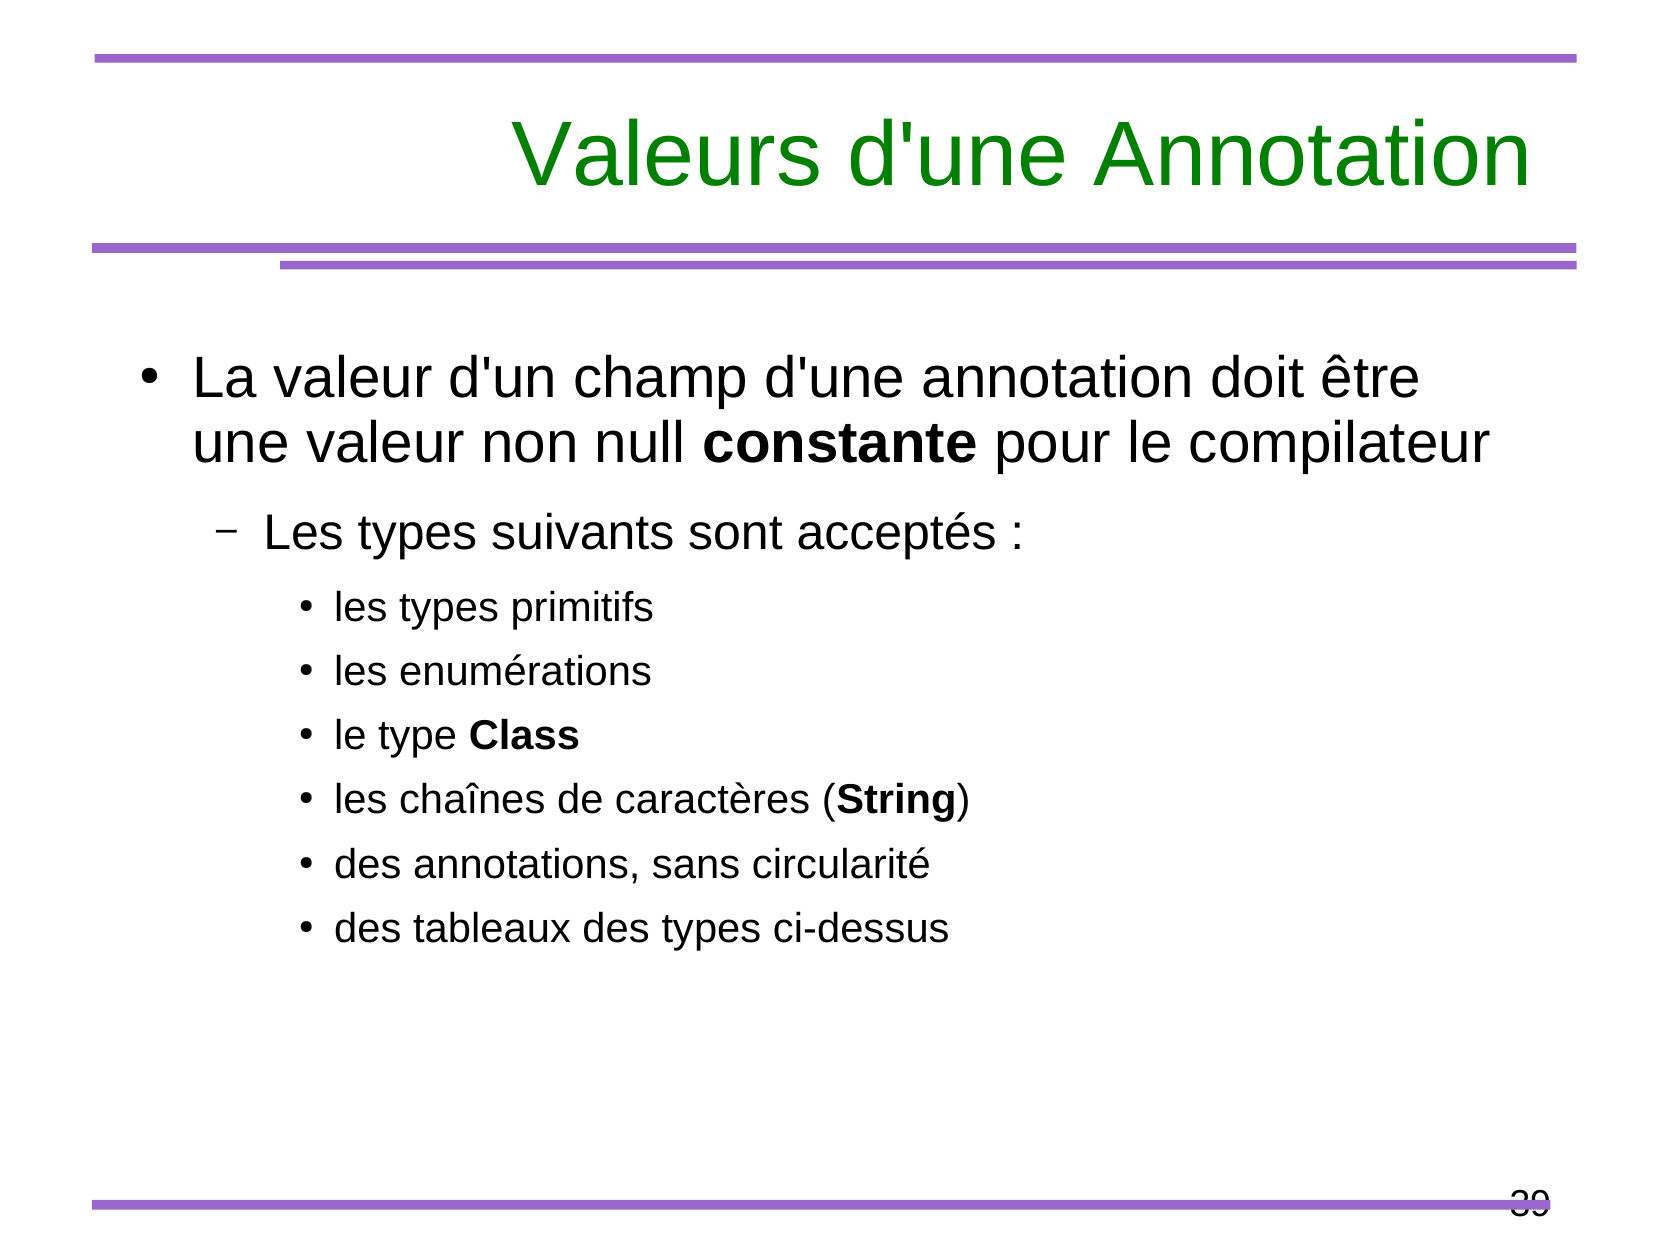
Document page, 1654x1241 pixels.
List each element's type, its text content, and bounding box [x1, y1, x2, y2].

title Valeurs d'une Annotation [121, 49, 1534, 257]
list La valeur d'un champ d'une annotation doit être une valeur non null constante pour le compilateur Les types suivants sont acceptés : les types primitifs les enumérations le type Class les chaînes de caractères (String) des annotations, sans circularité des tableaux des types ci-dessus [121, 344, 1534, 1127]
